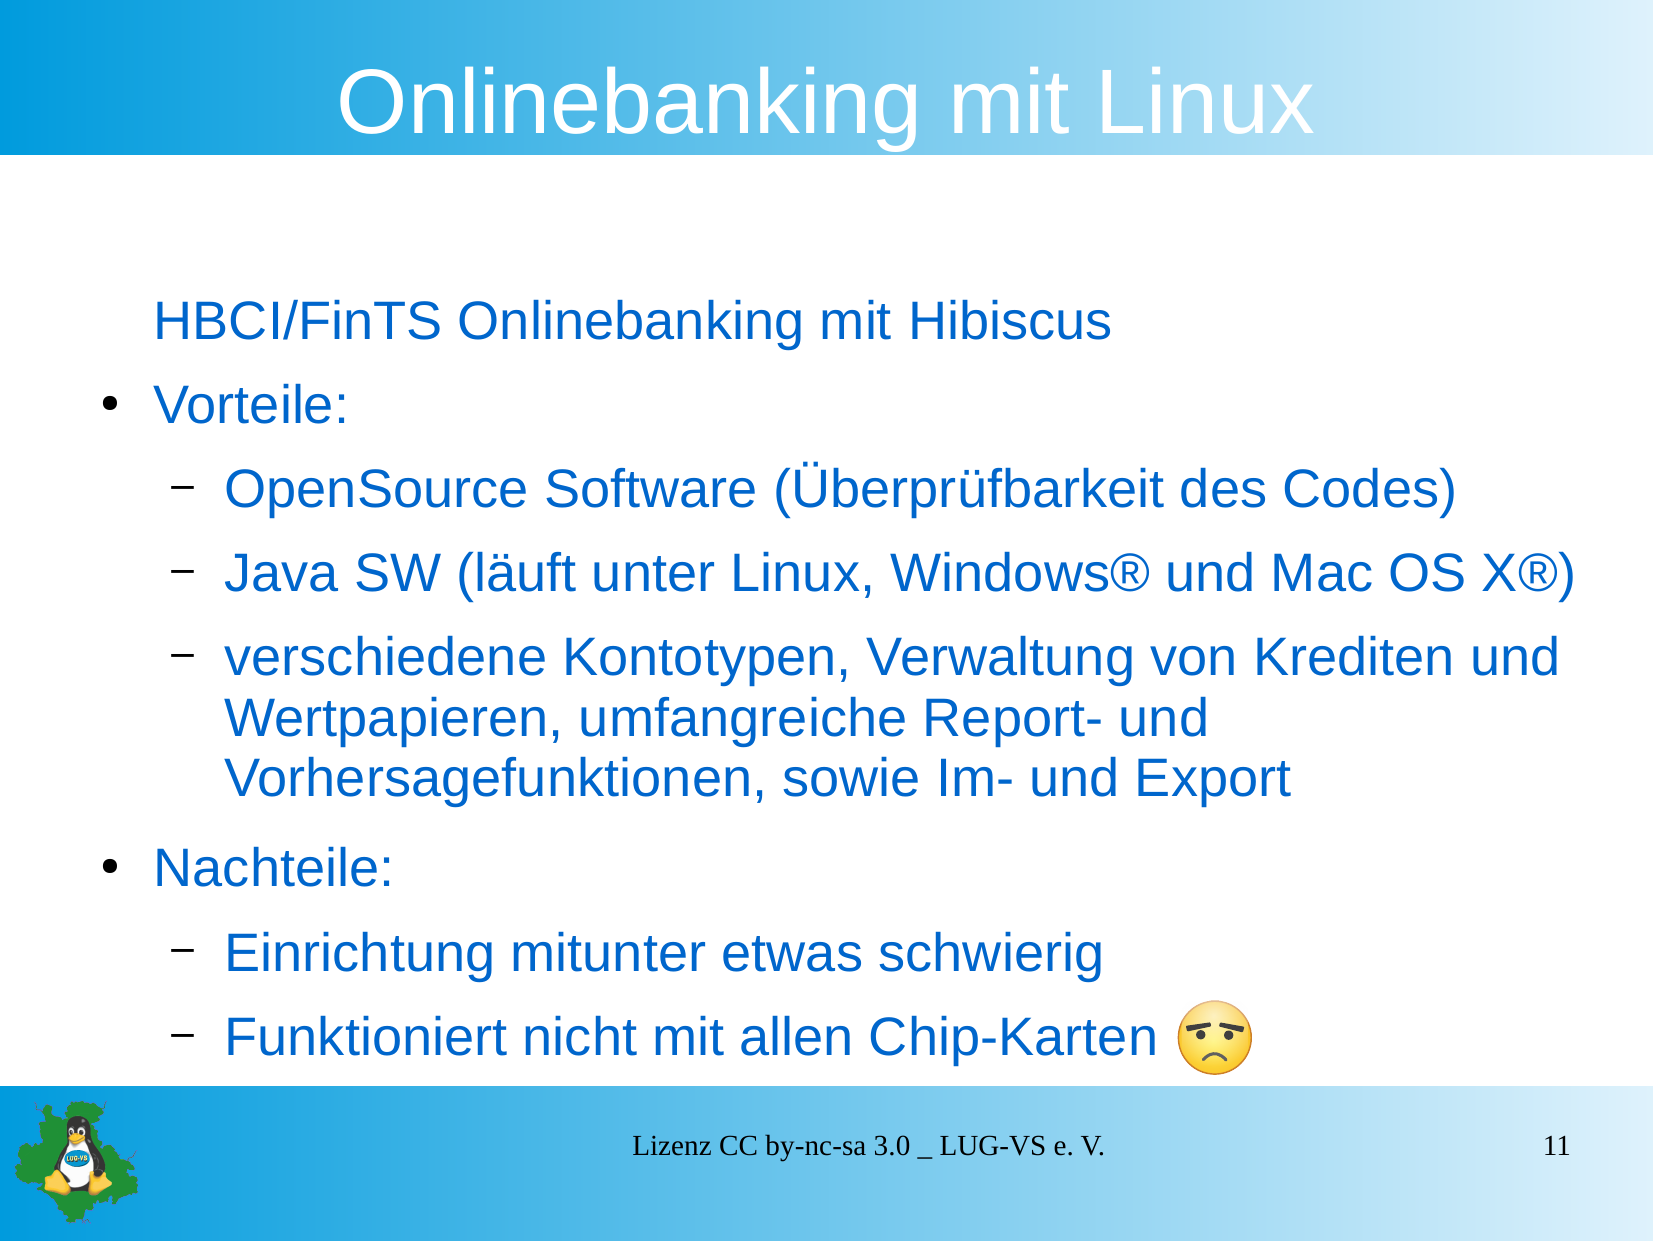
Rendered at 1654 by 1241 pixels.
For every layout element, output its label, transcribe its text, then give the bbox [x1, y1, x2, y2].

title Onlinebanking mit Linux [82, 49, 1571, 155]
list HBCI/FinTS Onlinebanking mit Hibiscus Vorteile: OpenSource Software (Überprüfbarkeit des Codes) Java SW (läuft unter Linux, Windows® und Mac OS X®) verschiedene Kontotypen, Verwaltung von Krediten und Wertpapieren, umfangreiche Report- und Vorhersagefunktionen, sowie Im- und Export Nachteile: Einrichtung mitunter etwas schwierig Funktioniert nicht mit allen Chip-Karten [82, 290, 1583, 1010]
picture [1177, 1000, 1252, 1075]
picture [16, 1086, 142, 1241]
